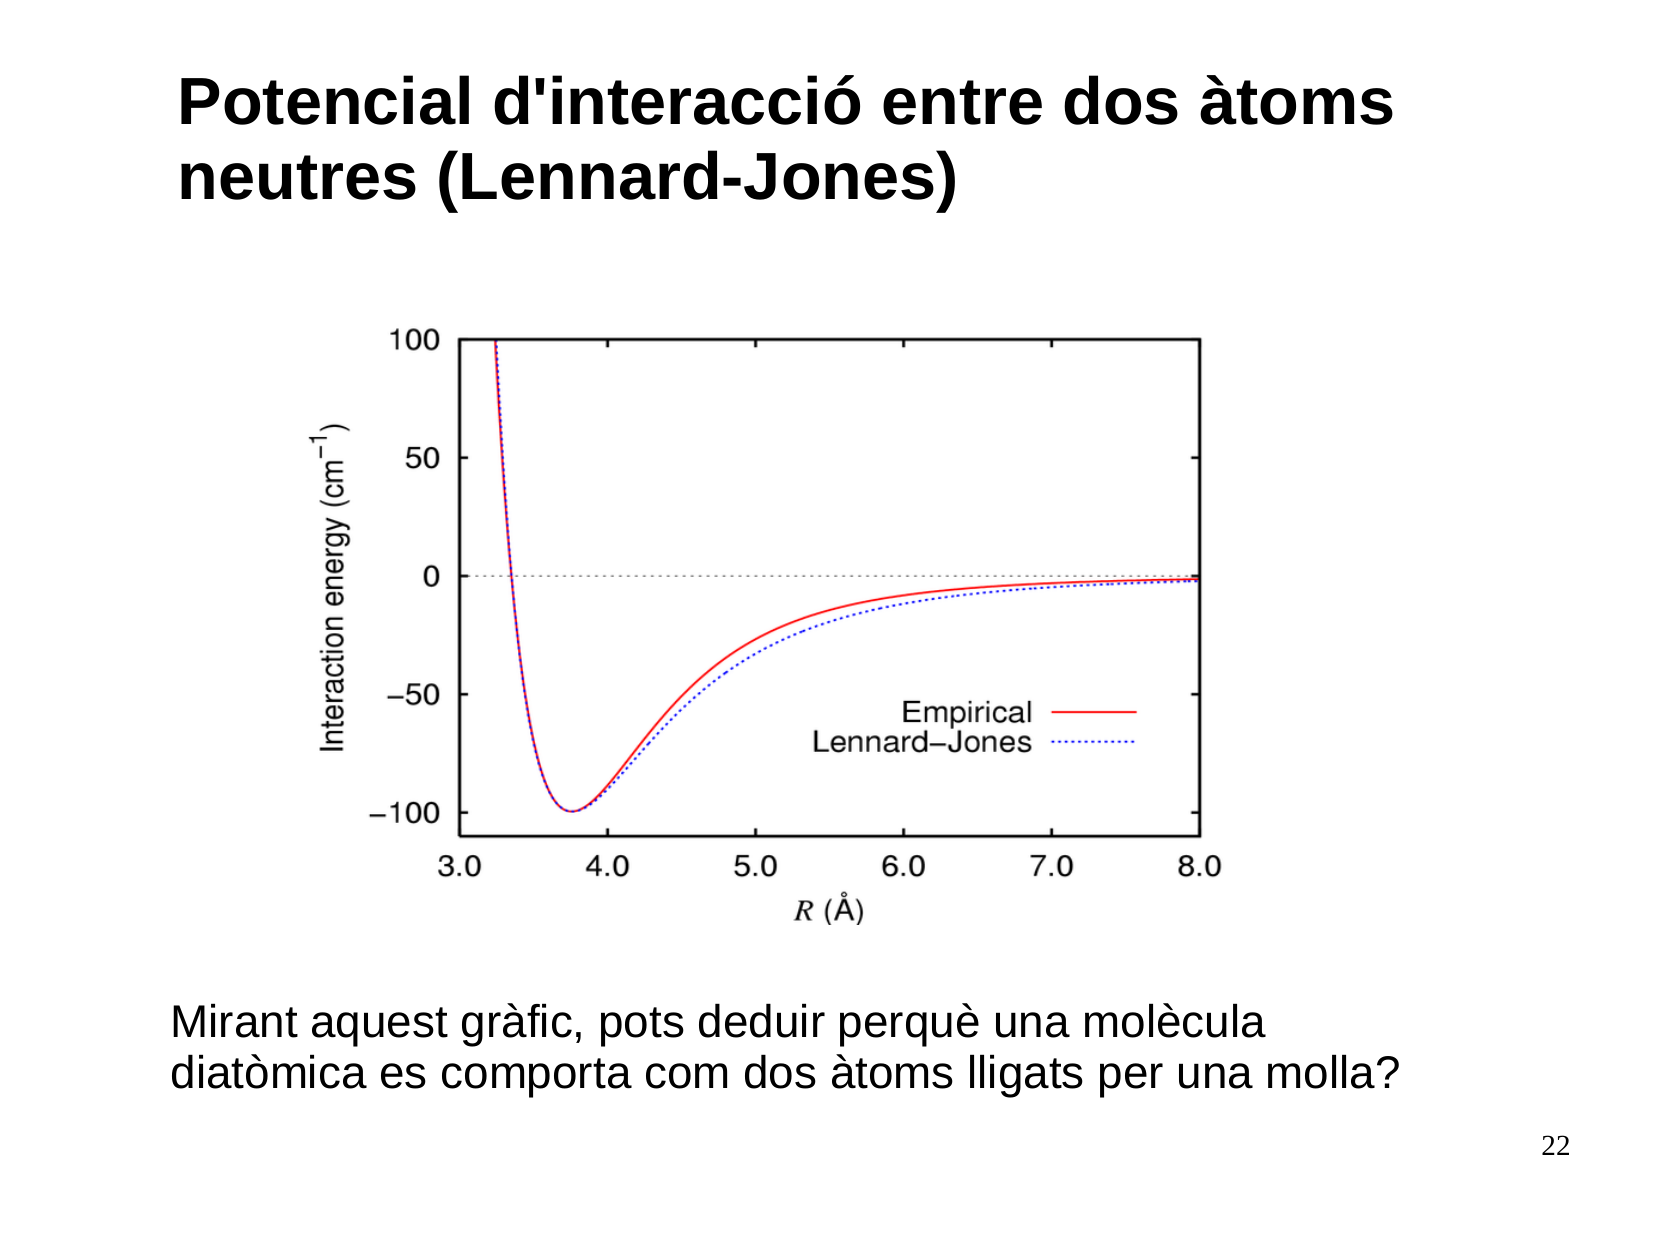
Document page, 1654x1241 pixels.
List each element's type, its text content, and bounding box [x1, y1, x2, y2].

text_box Mirant aquest gràfic, pots deduir perquè una molècula diatòmica es comporta com dos àtoms lligats per una molla? [155, 988, 1457, 1106]
picture [297, 304, 1254, 925]
text_box Potencial d'interacció entre dos àtoms neutres (Lennard-Jones) [162, 56, 1513, 222]
